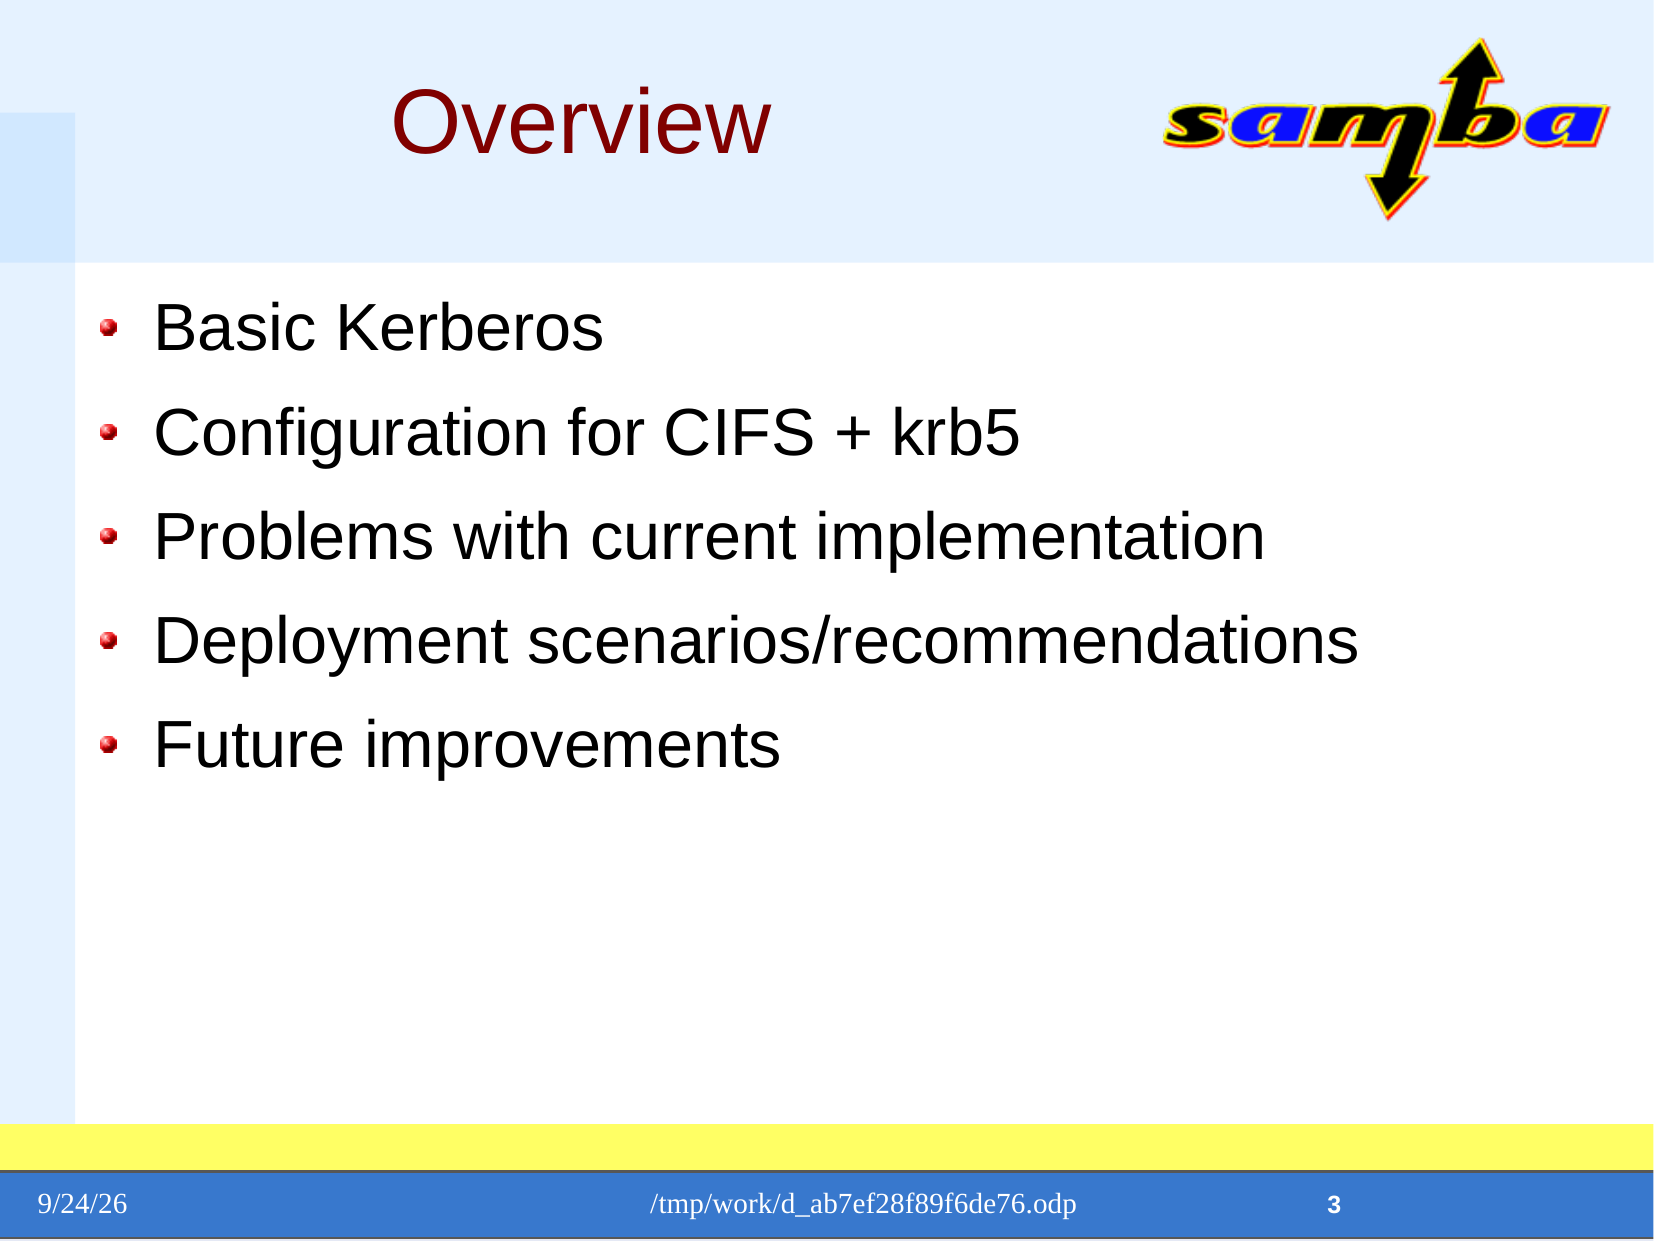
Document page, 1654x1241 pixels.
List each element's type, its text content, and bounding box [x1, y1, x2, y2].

picture [793, 1227, 799, 1238]
picture [0, 1124, 1654, 1241]
list Basic Kerberos Configuration for CIFS + krb5 Problems with current implementation Deployment scenarios/recommendations Future improvements [82, 290, 1571, 1073]
title Overview [0, 7, 1163, 238]
picture [1163, 37, 1613, 225]
